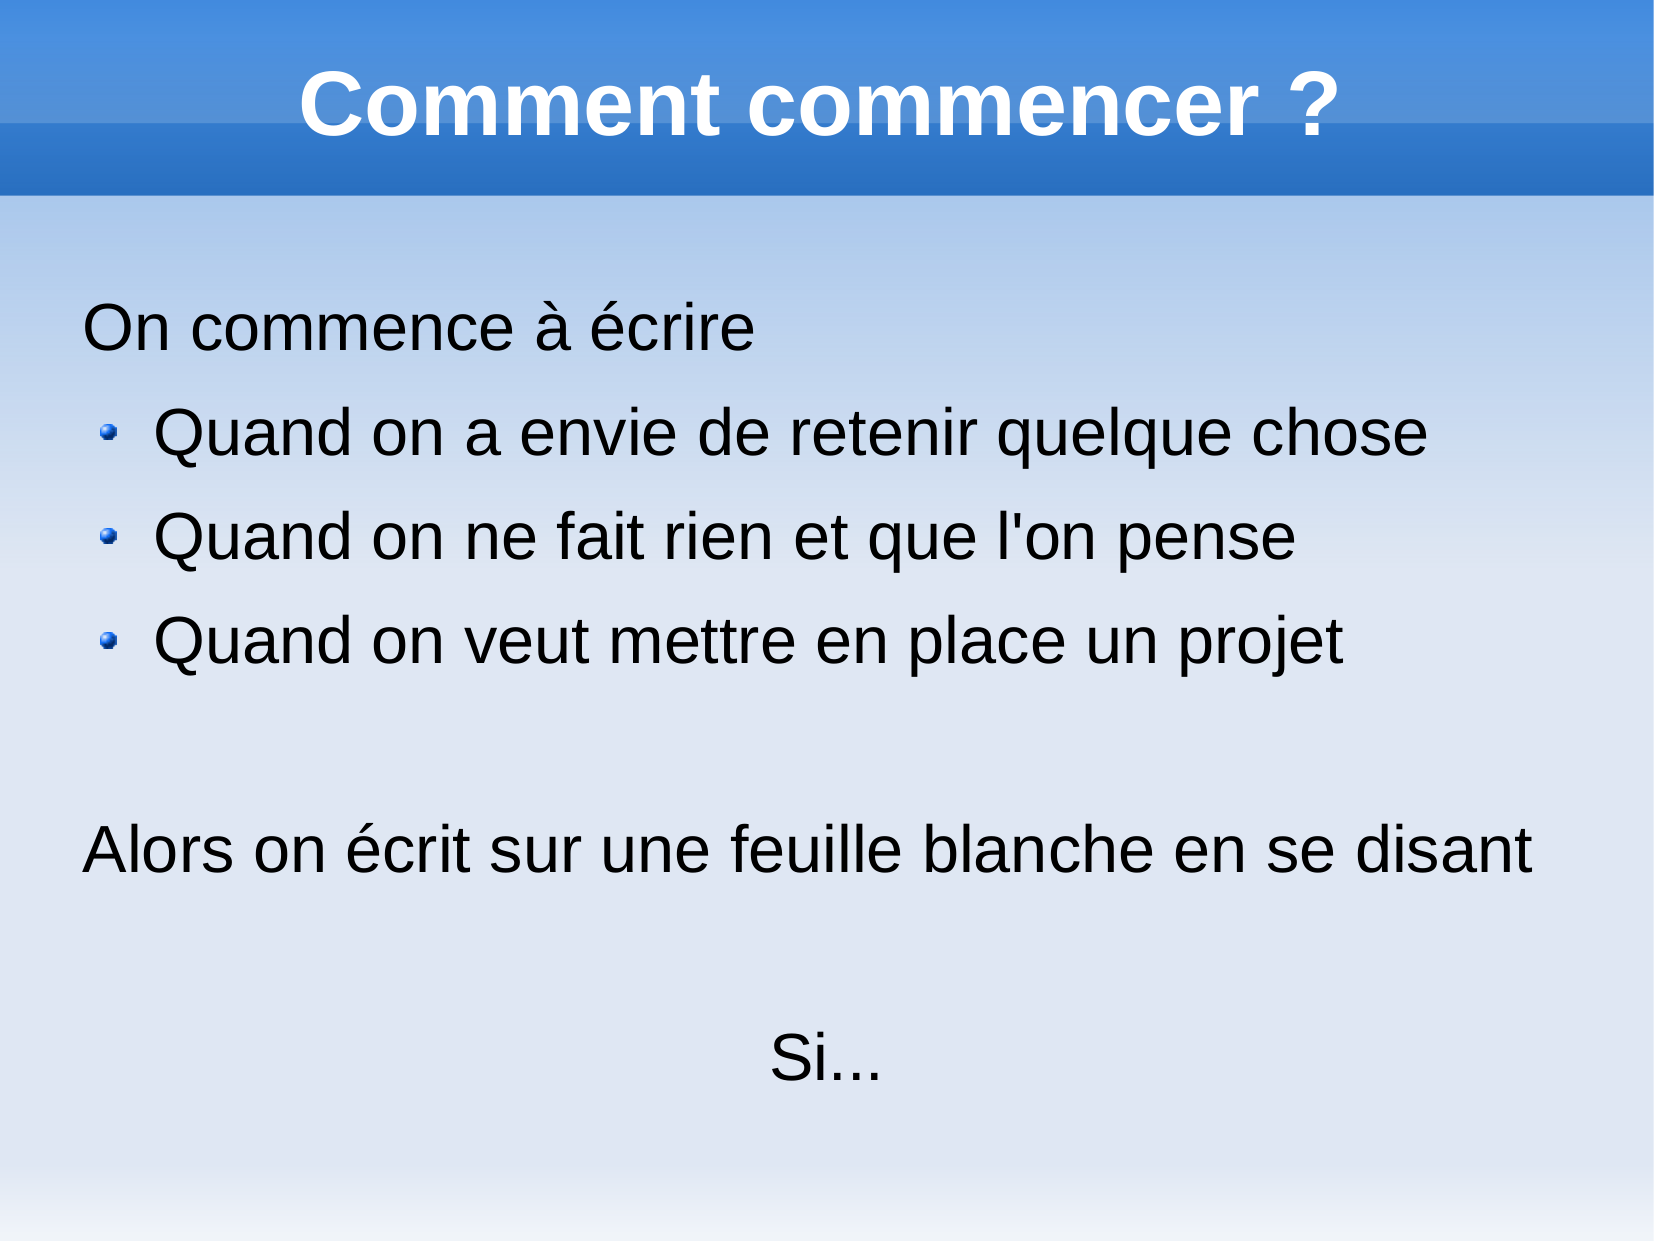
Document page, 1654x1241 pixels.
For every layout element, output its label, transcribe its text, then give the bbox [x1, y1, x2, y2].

picture [0, 0, 1654, 1241]
list On commence à écrire Quand on a envie de retenir quelque chose Quand on ne fait rien et que l'on pense Quand on veut mettre en place un projet Alors on écrit sur une feuille blanche en se disant Si... [82, 290, 1571, 1109]
title Comment commencer ? [76, 0, 1565, 208]
